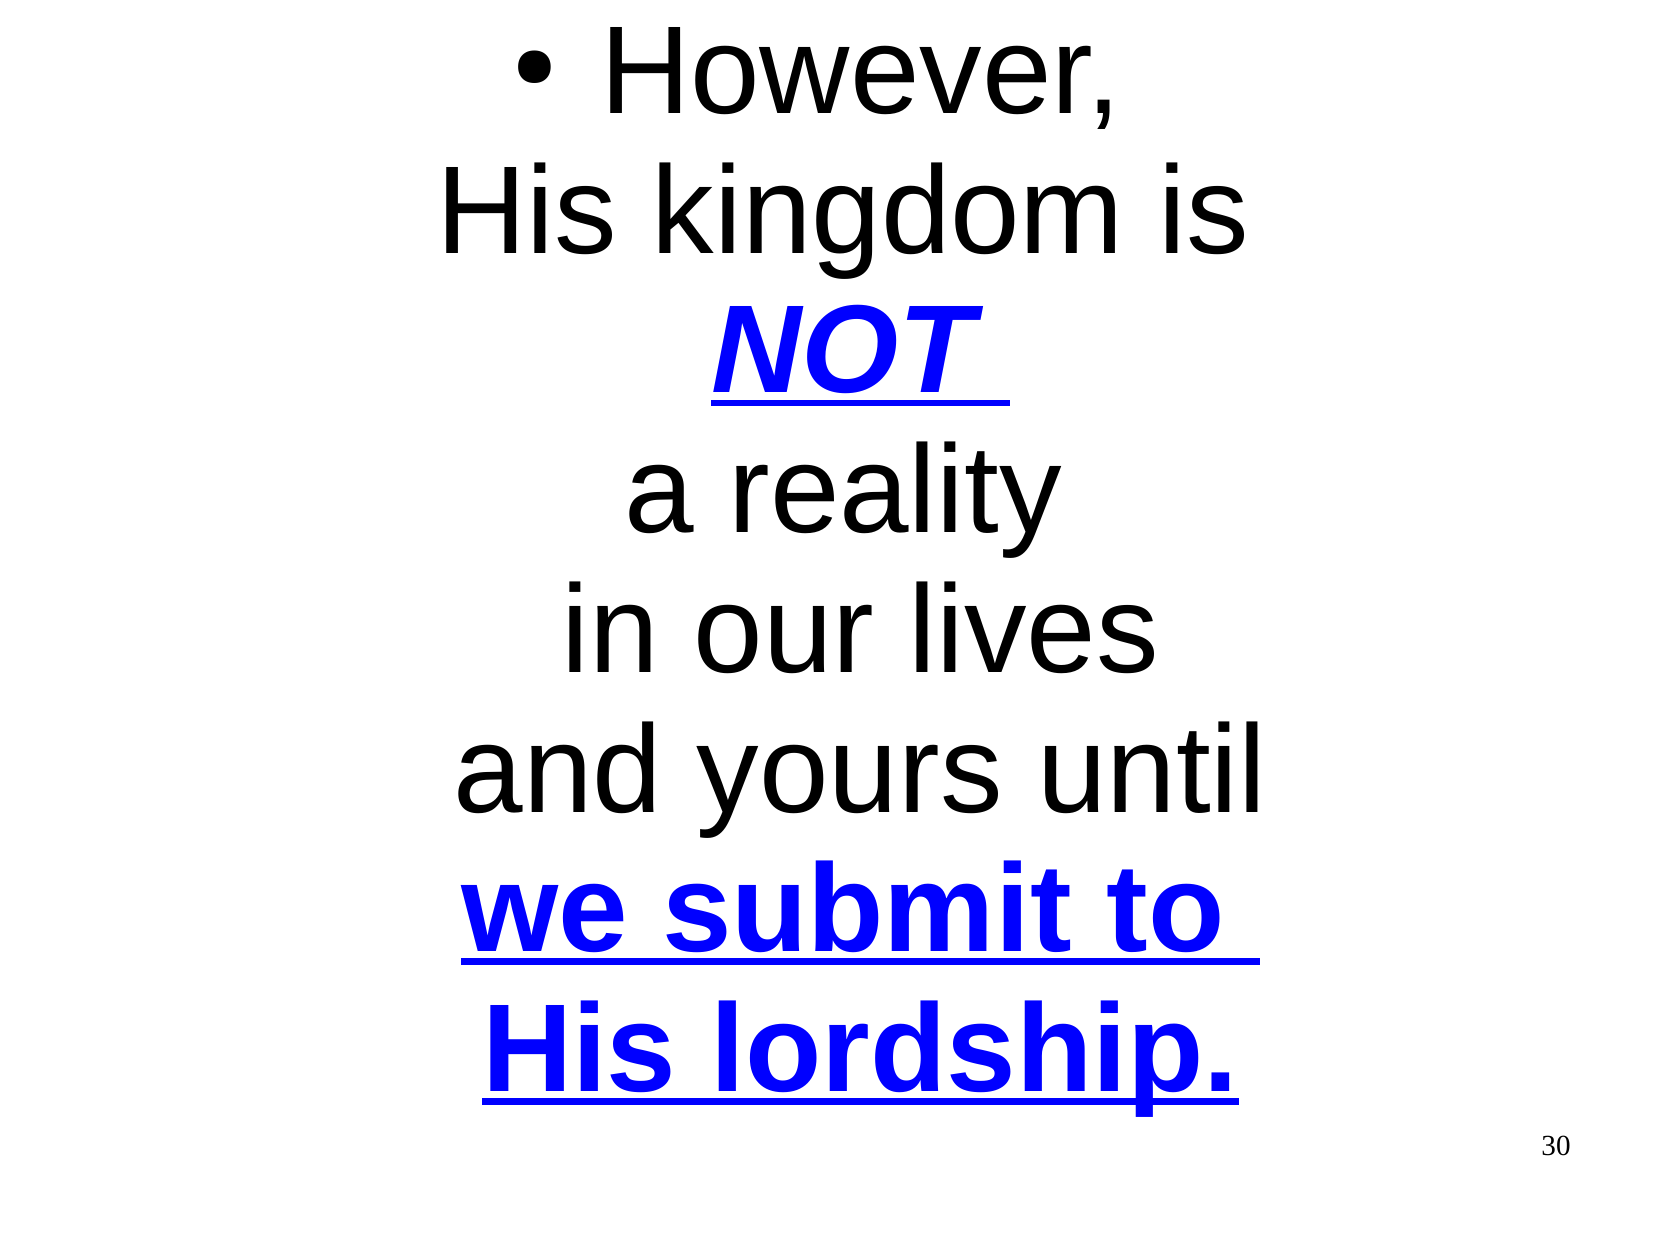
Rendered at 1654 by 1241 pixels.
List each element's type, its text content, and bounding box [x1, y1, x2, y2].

list However, His kingdom is NOT a reality in our lives and yours until we submit to His lordship. [0, 0, 1651, 1238]
